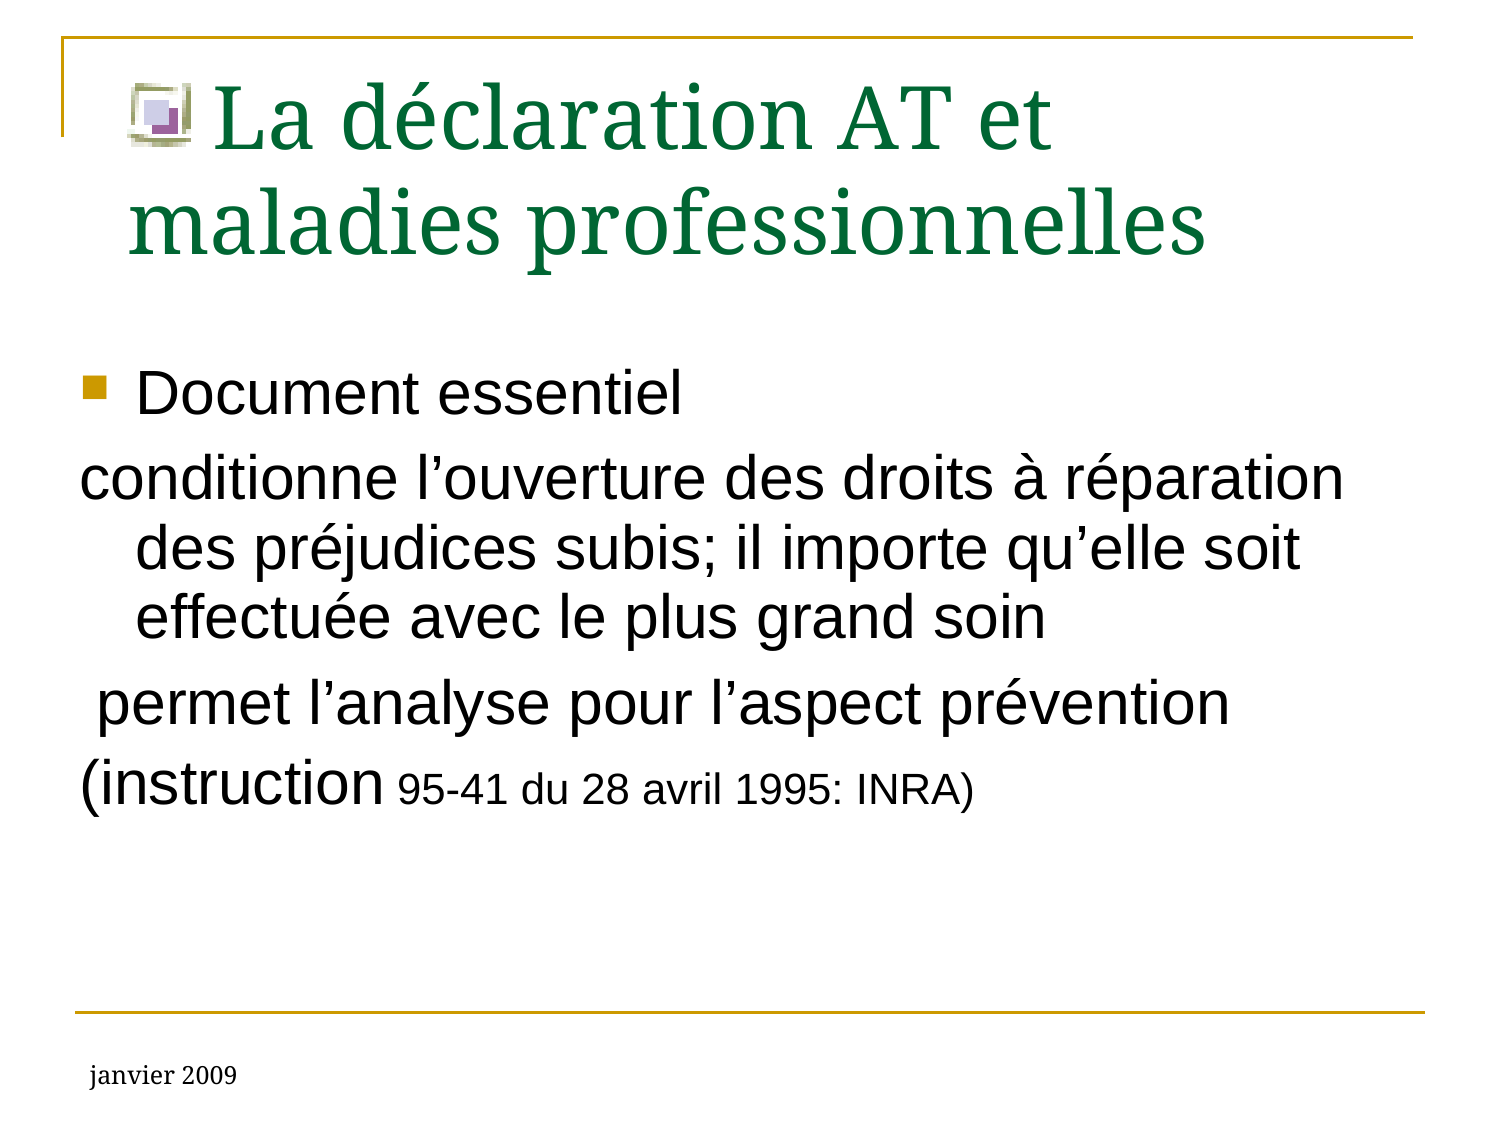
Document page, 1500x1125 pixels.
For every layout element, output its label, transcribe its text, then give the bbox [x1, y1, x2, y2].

list Document essentiel conditionne l’ouverture des droits à réparation des préjudices subis; il importe qu’elle soit effectuée avec le plus grand soin permet l’analyse pour l’aspect prévention (instruction 95-41 du 28 avril 1995: INRA) [64, 350, 1415, 917]
text_box La déclaration AT et maladies professionnelles [112, 54, 1463, 173]
picture [127, 83, 191, 147]
